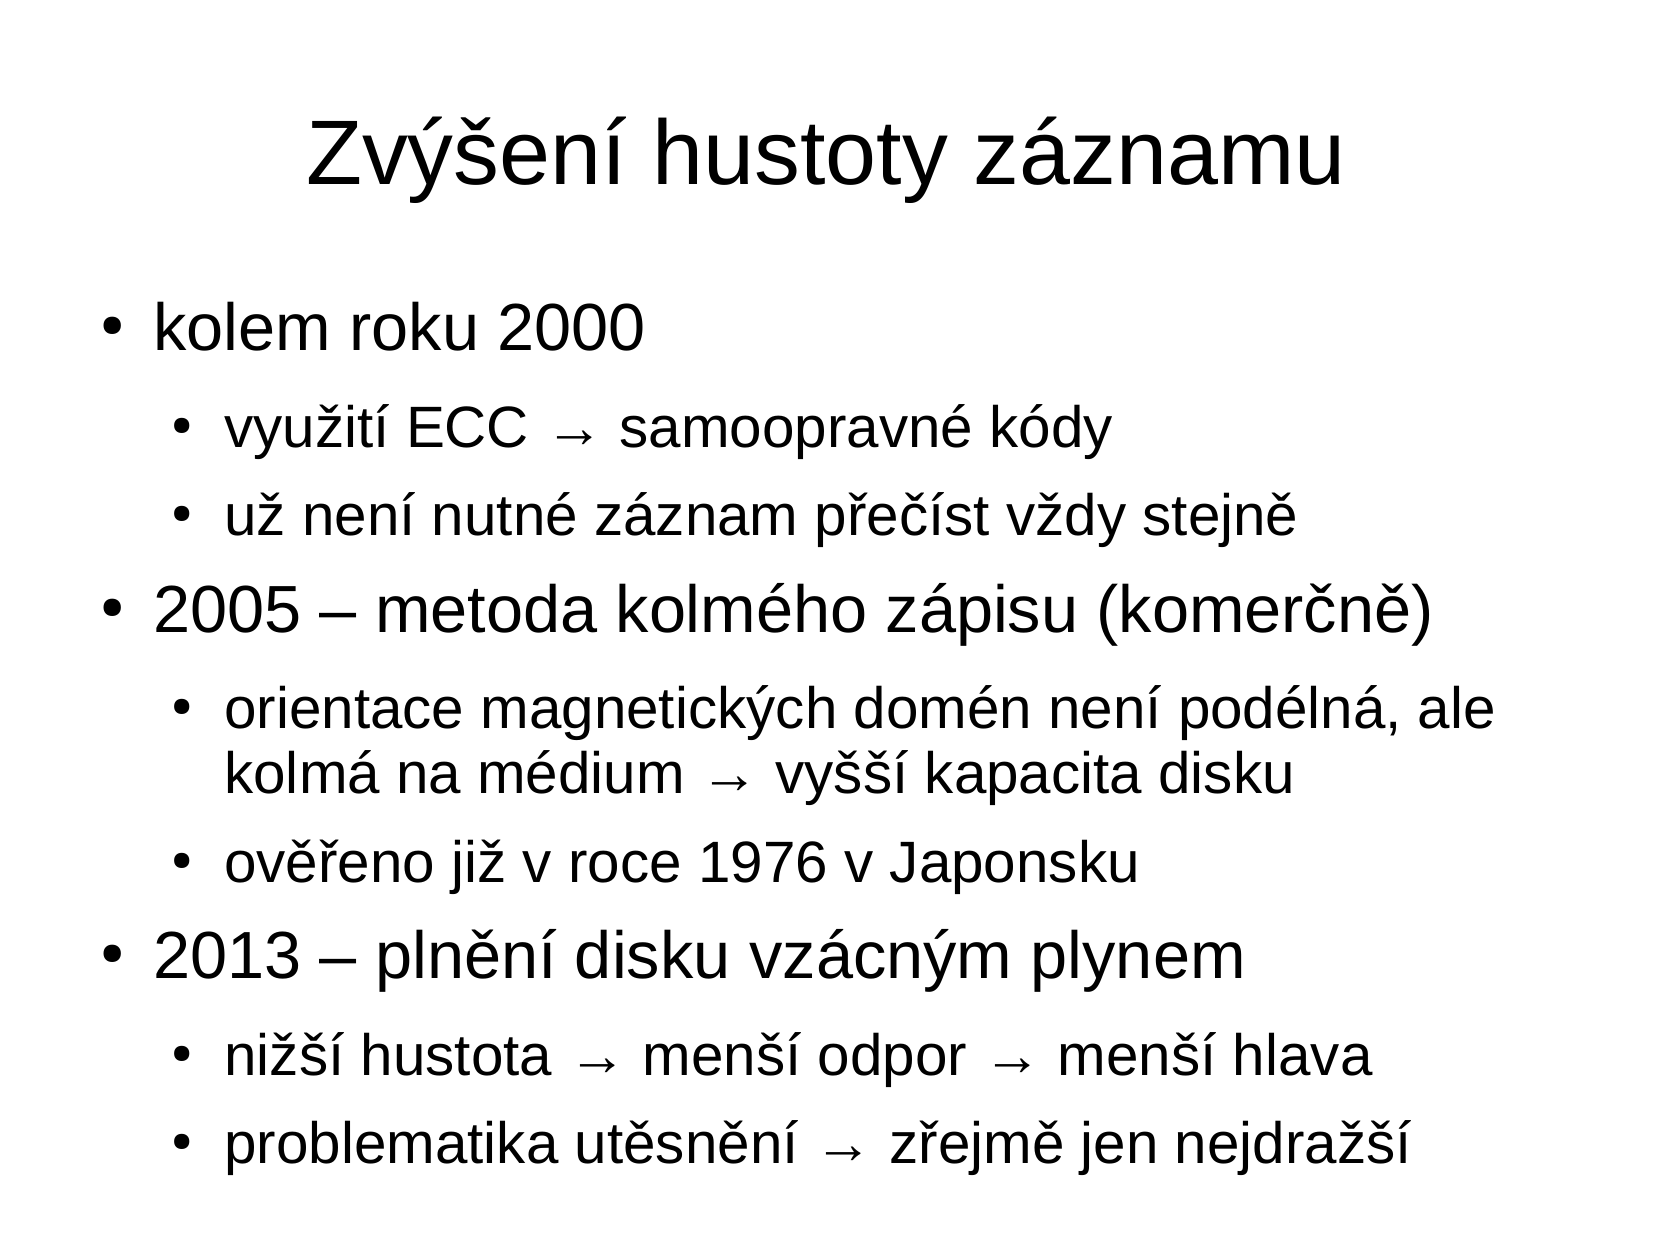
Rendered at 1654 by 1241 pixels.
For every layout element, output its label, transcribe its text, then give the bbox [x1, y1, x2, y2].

list kolem roku 2000 využití ECC → samoopravné kódy už není nutné záznam přečíst vždy stejně 2005 – metoda kolmého zápisu (komerčně) orientace magnetických domén není podélná, ale kolmá na médium → vyšší kapacita disku ověřeno již v roce 1976 v Japonsku 2013 – plnění disku vzácným plynem nižší hustota → menší odpor → menší hlava problematika utěsnění → zřejmě jen nejdražší [82, 290, 1571, 1177]
title Zvýšení hustoty záznamu [82, 49, 1571, 257]
